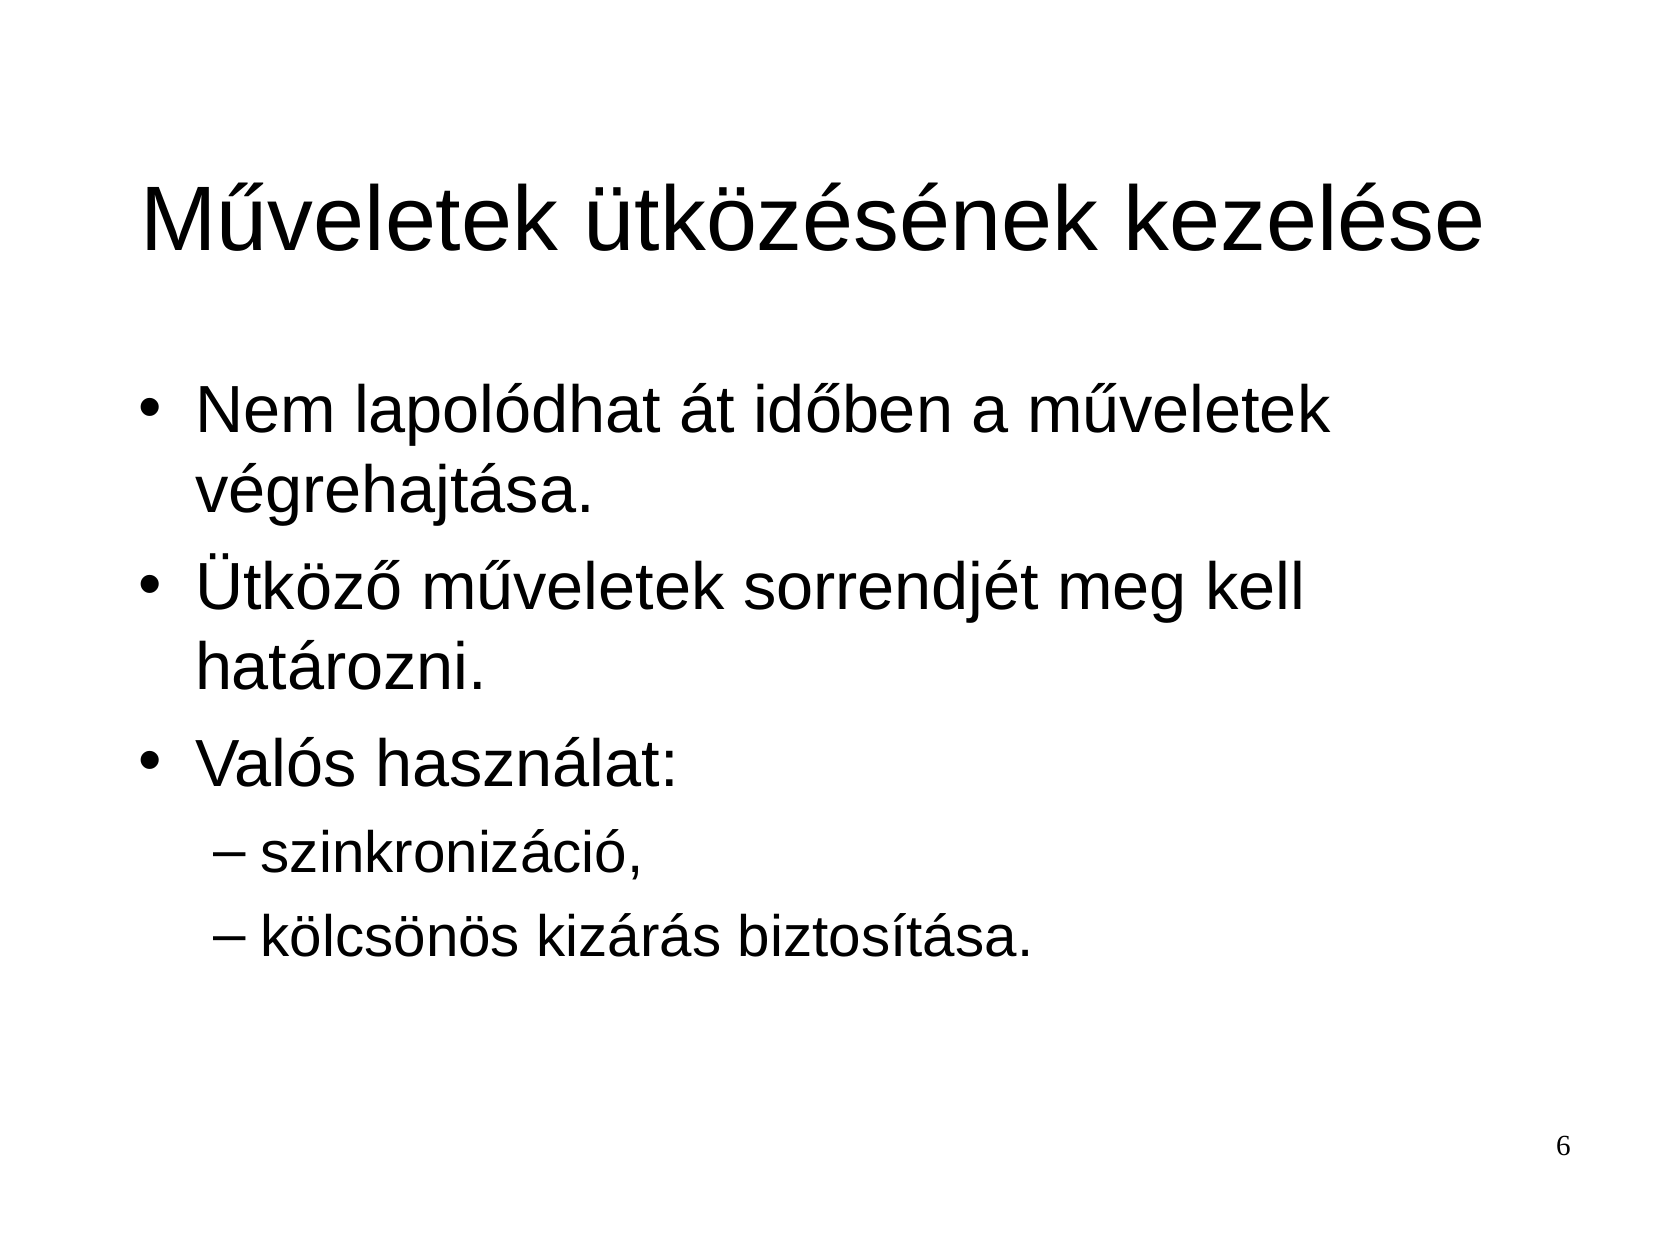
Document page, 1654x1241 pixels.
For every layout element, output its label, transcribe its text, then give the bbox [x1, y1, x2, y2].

title Műveletek ütközésének kezelése [124, 110, 1530, 317]
list Nem lapolódhat át időben a műveletek végrehajtása. Ütköző műveletek sorrendjét meg kell határozni. Valós használat: szinkronizáció, kölcsönös kizárás biztosítása. [124, 358, 1530, 1103]
